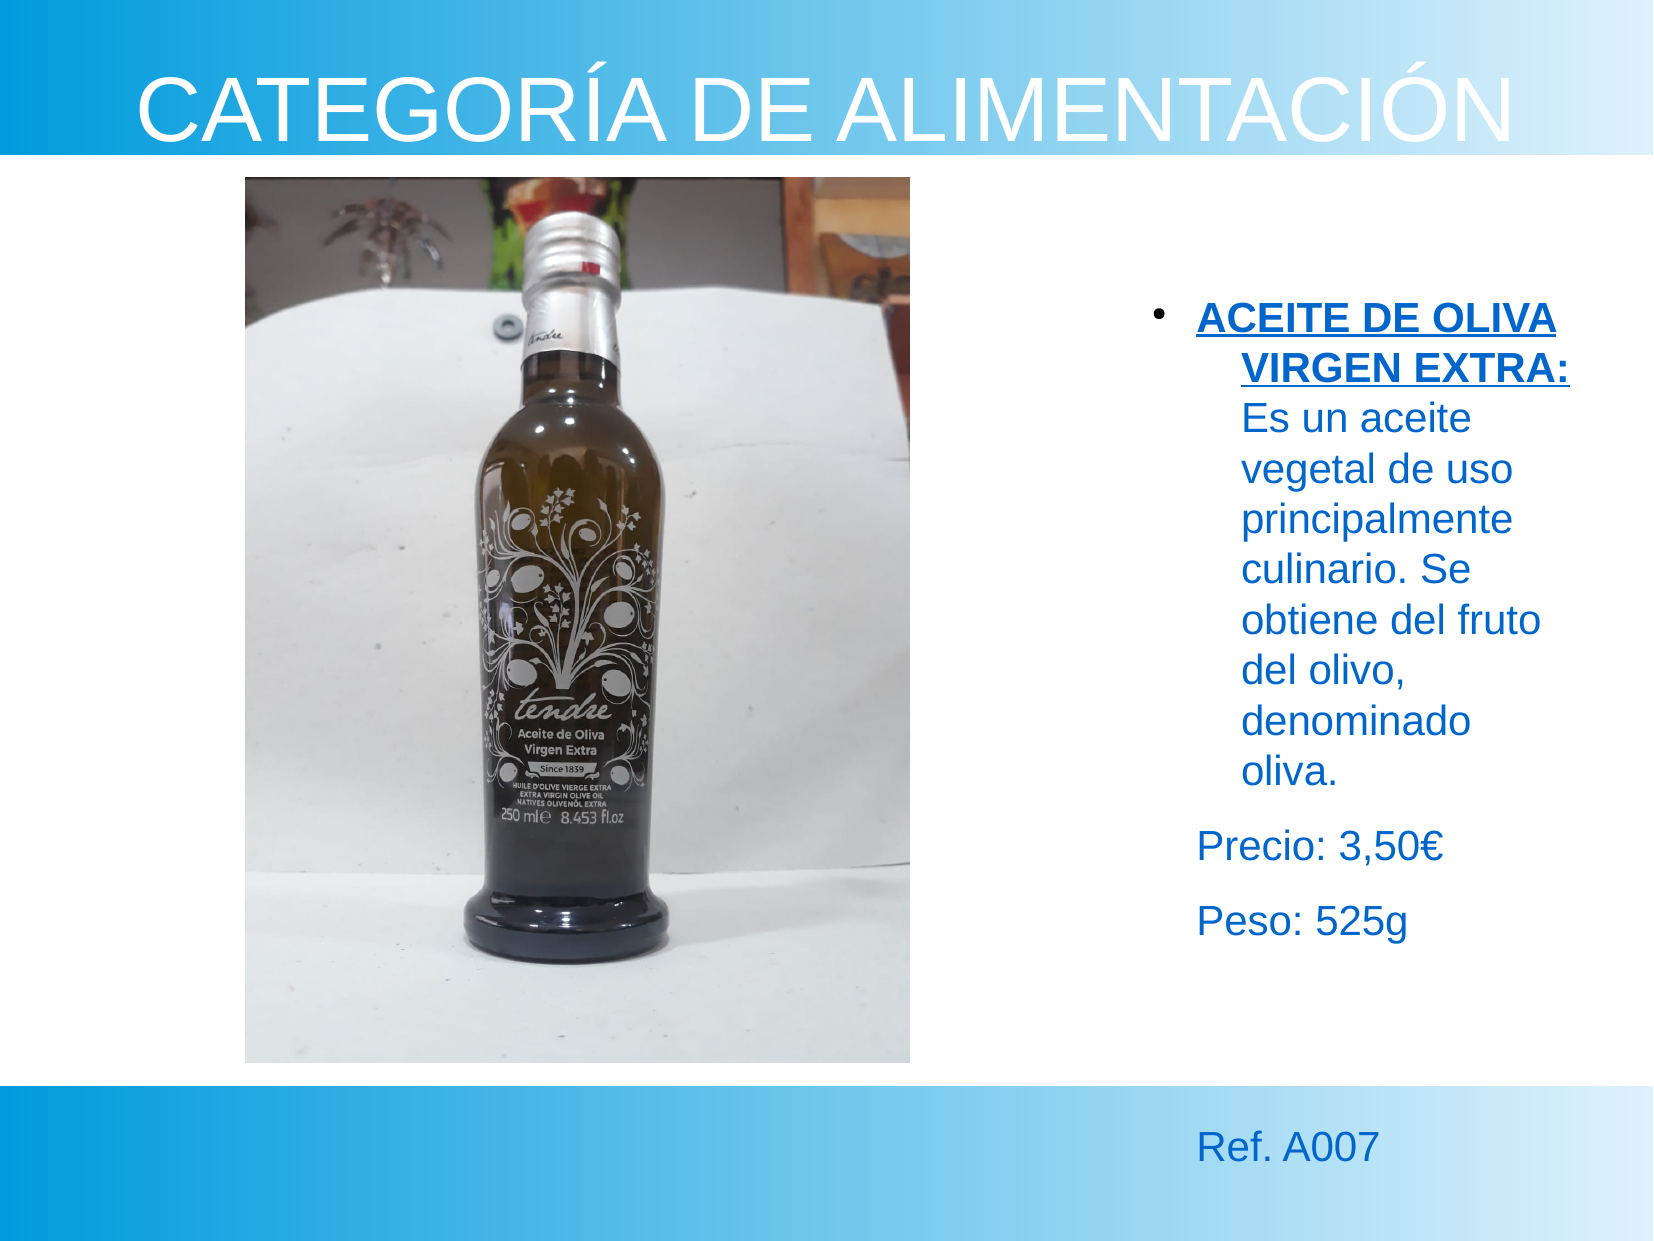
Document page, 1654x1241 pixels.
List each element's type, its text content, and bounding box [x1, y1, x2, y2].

picture [245, 177, 910, 1063]
title CATEGORÍA DE ALIMENTACIÓN [82, 49, 1571, 155]
list ACEITE DE OLIVA VIRGEN EXTRA: Es un aceite vegetal de uso principalmente culinario. Se obtiene del fruto del olivo, denominado oliva. Precio: 3,50€ Peso: 525g Ref. A007 [1122, 290, 1571, 1193]
